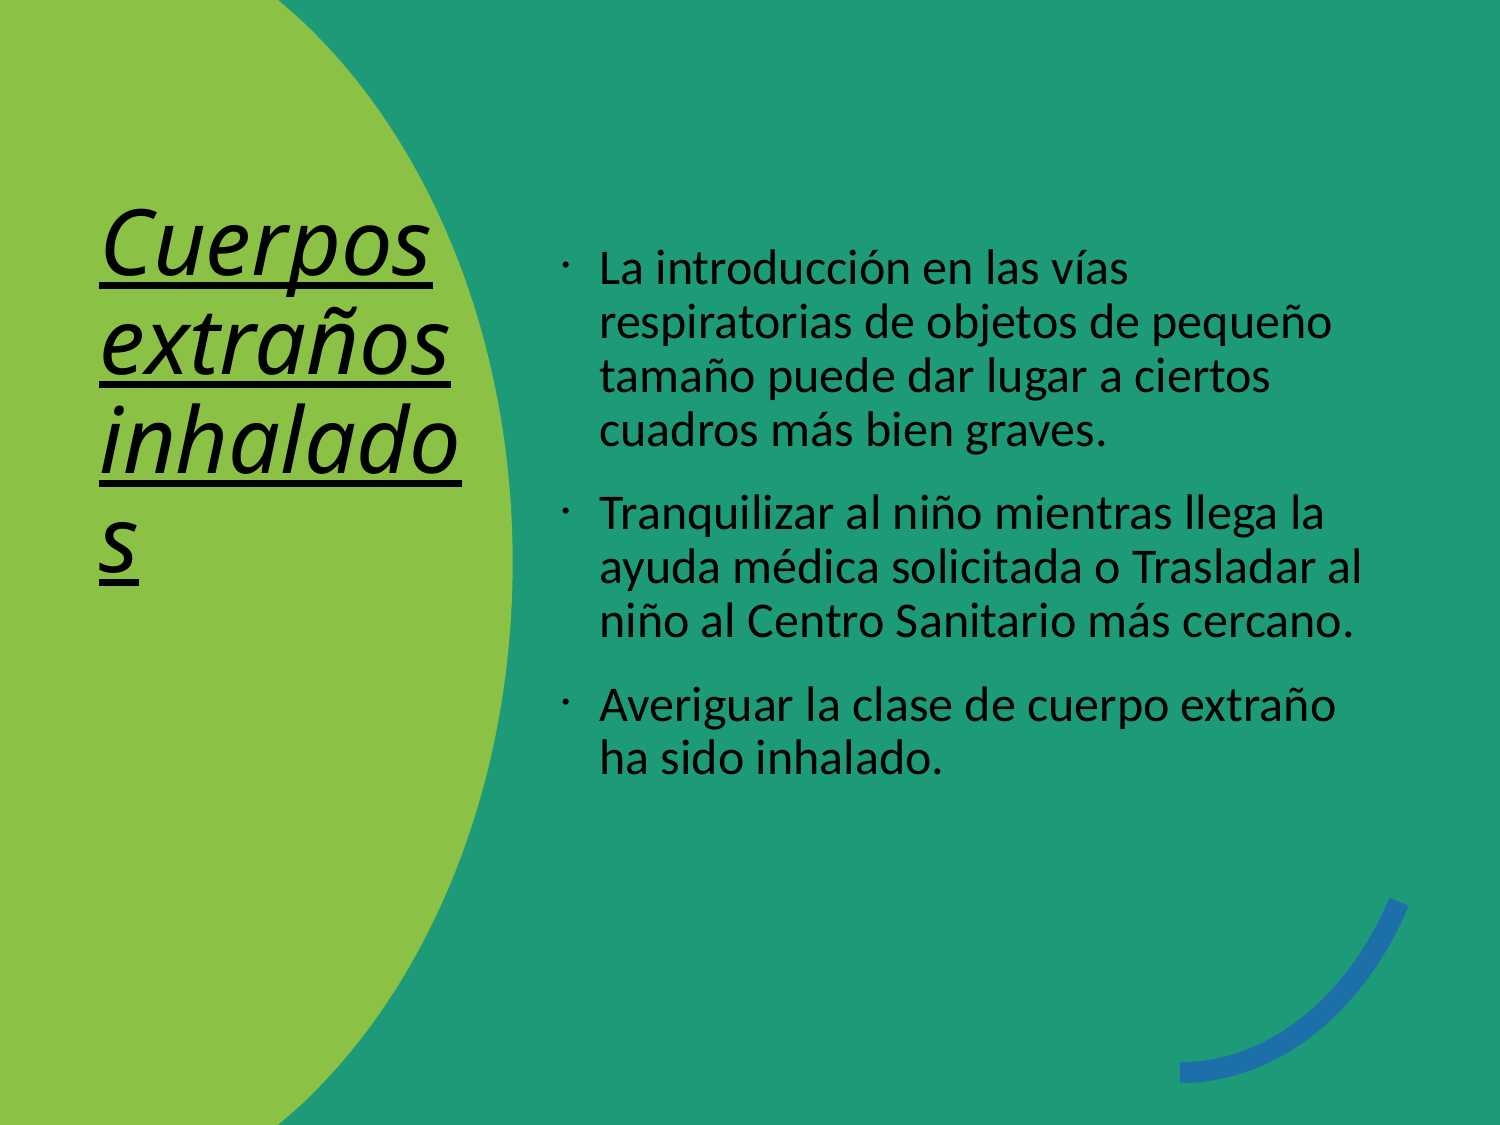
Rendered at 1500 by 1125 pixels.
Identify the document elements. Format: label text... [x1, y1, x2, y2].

title Cuerpos extraños inhalados [84, 189, 479, 921]
text_box [0, 0, 1500, 1125]
list La introducción en las vías respiratorias de objetos de pequeño tamaño puede dar lugar a ciertos cuadros más bien graves. Tranquilizar al niño mientras llega la ayuda médica solicitada o Trasladar al niño al Centro Sanitario más cercano. Averiguar la clase de cuerpo extraño ha sido inhalado. [547, 97, 1397, 1014]
